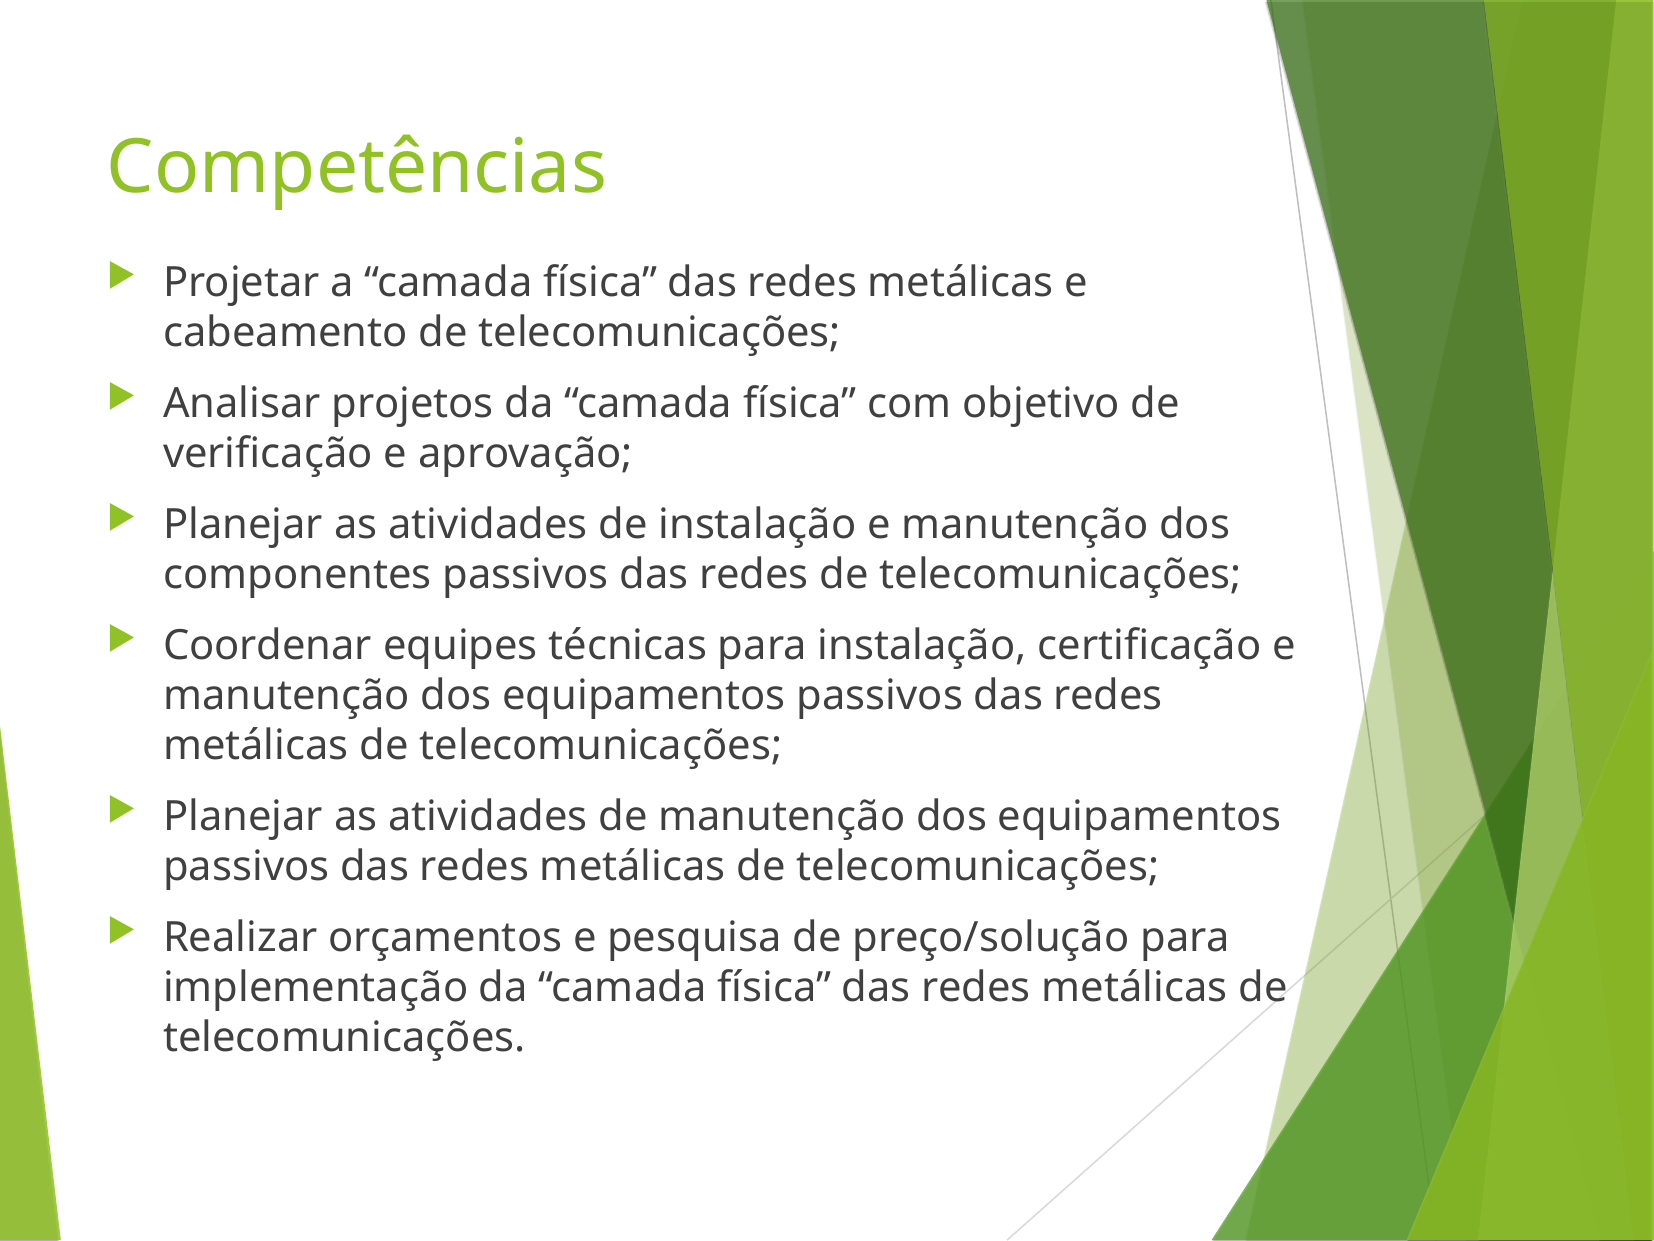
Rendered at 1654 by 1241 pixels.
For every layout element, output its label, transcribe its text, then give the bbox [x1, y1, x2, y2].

title Competências [91, 110, 1258, 246]
list Projetar a “camada física” das redes metálicas e cabeamento de telecomunicações; Analisar projetos da “camada física” com objetivo de verificação e aprovação; Planejar as atividades de instalação e manutenção dos componentes passivos das redes de telecomunicações; Coordenar equipes técnicas para instalação, certificação e manutenção dos equipamentos passivos das redes metálicas de telecomunicações; Planejar as atividades de manutenção dos equipamentos passivos das redes metálicas de telecomunicações; Realizar orçamentos e pesquisa de preço/solução para implementação da “camada física” das redes metálicas de telecomunicações. [91, 246, 1347, 1191]
